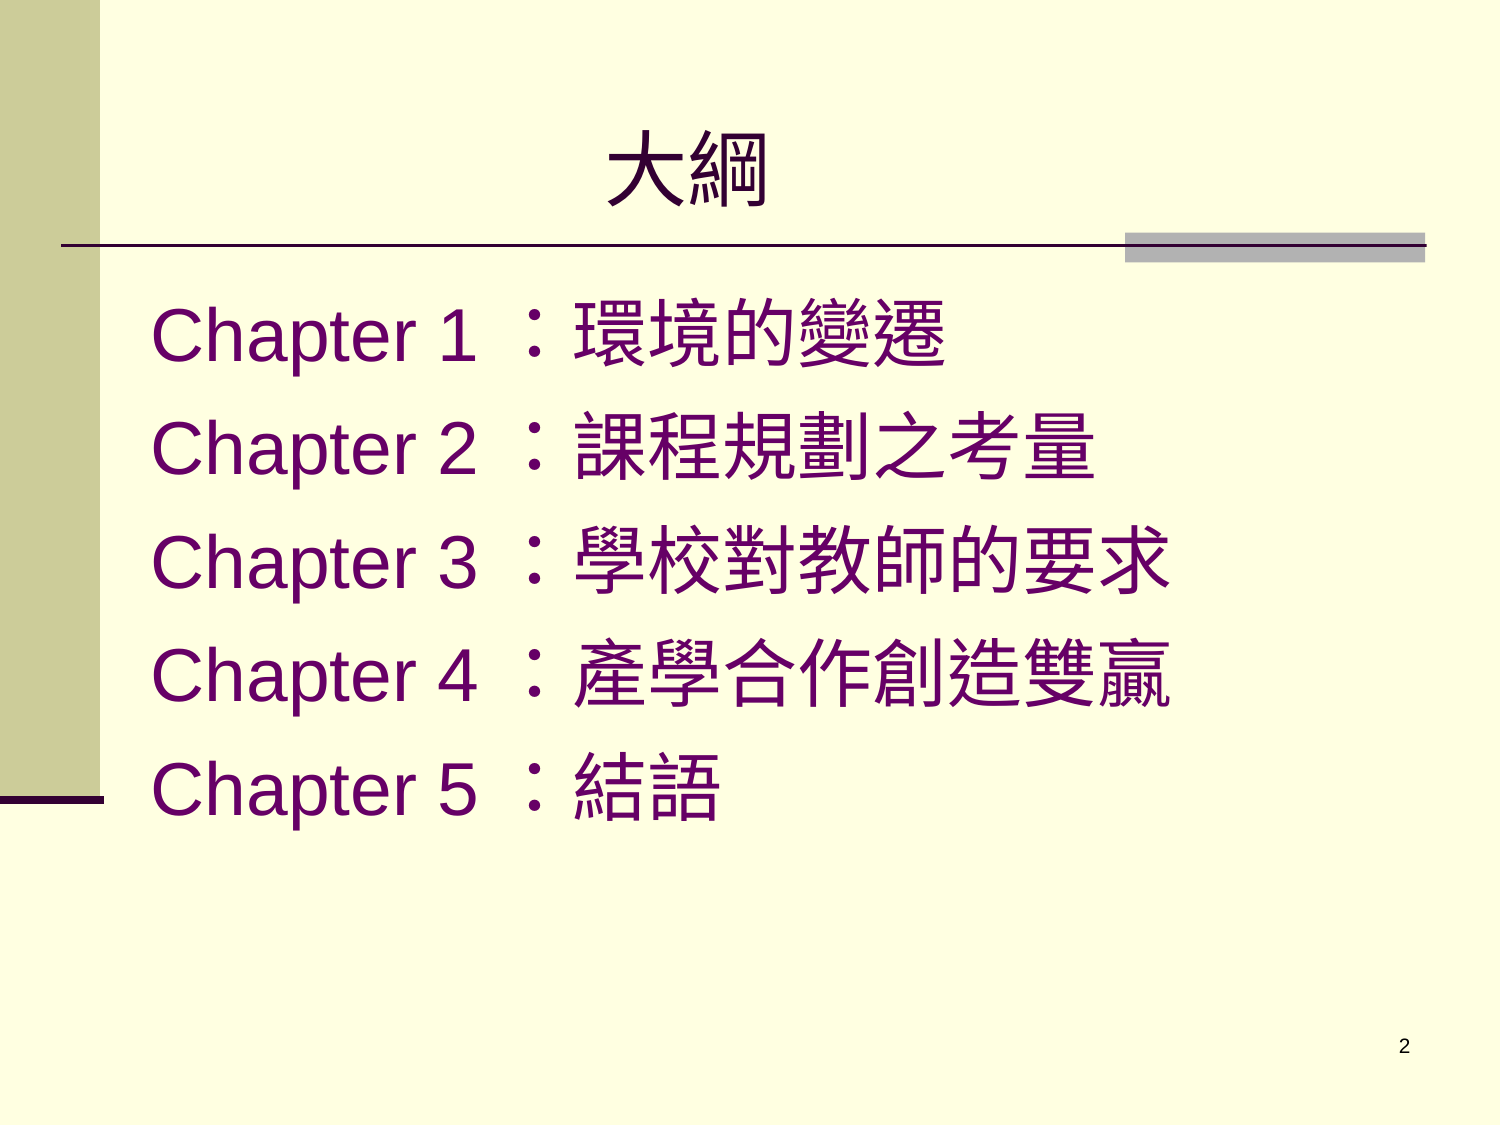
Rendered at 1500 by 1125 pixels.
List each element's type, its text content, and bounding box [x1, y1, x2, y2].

list Chapter 1：環境的變遷 Chapter 2：課程規劃之考量 Chapter 3：學校對教師的要求 Chapter 4：產學合作創造雙贏 Chapter 5：結語 [135, 278, 1393, 954]
title 大綱 [100, 90, 1275, 244]
